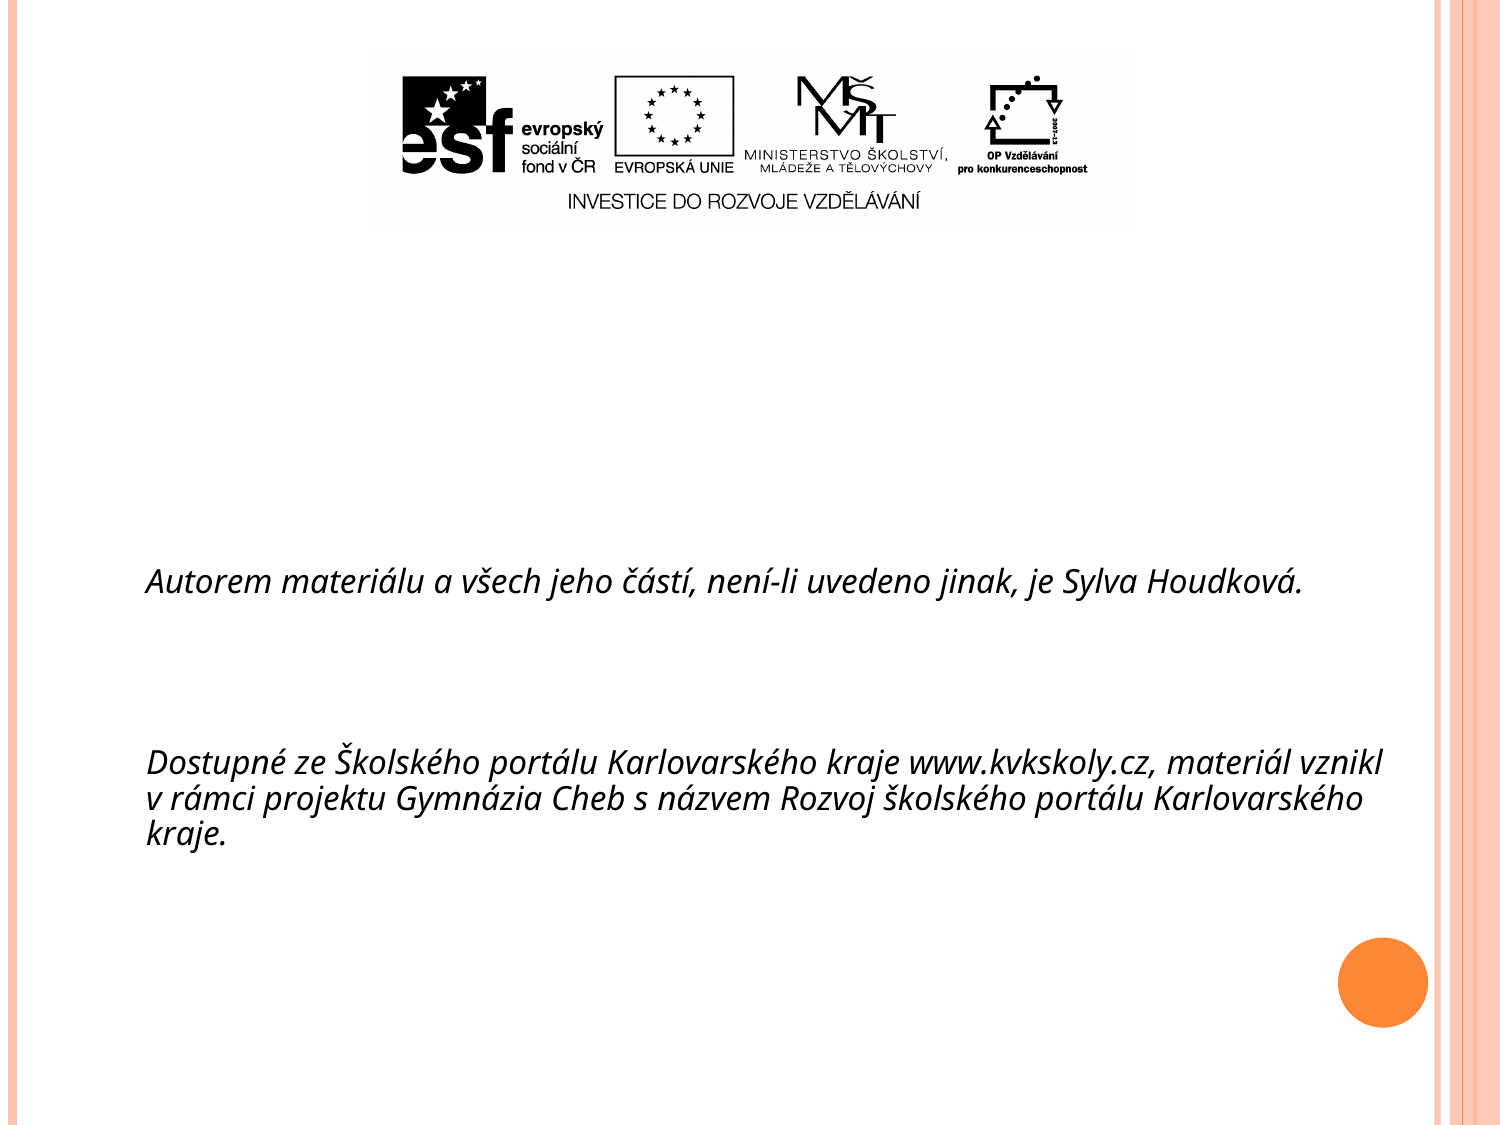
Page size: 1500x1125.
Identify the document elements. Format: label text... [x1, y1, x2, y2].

list Autorem materiálu a všech jeho částí, není-li uvedeno jinak, je Sylva Houdková. Dostupné ze Školského portálu Karlovarského kraje www.kvkskoly.cz, materiál vznikl v rámci projektu Gymnázia Cheb s názvem Rozvoj školského portálu Karlovarského kraje. [75, 262, 1426, 1006]
picture [366, 45, 1134, 233]
